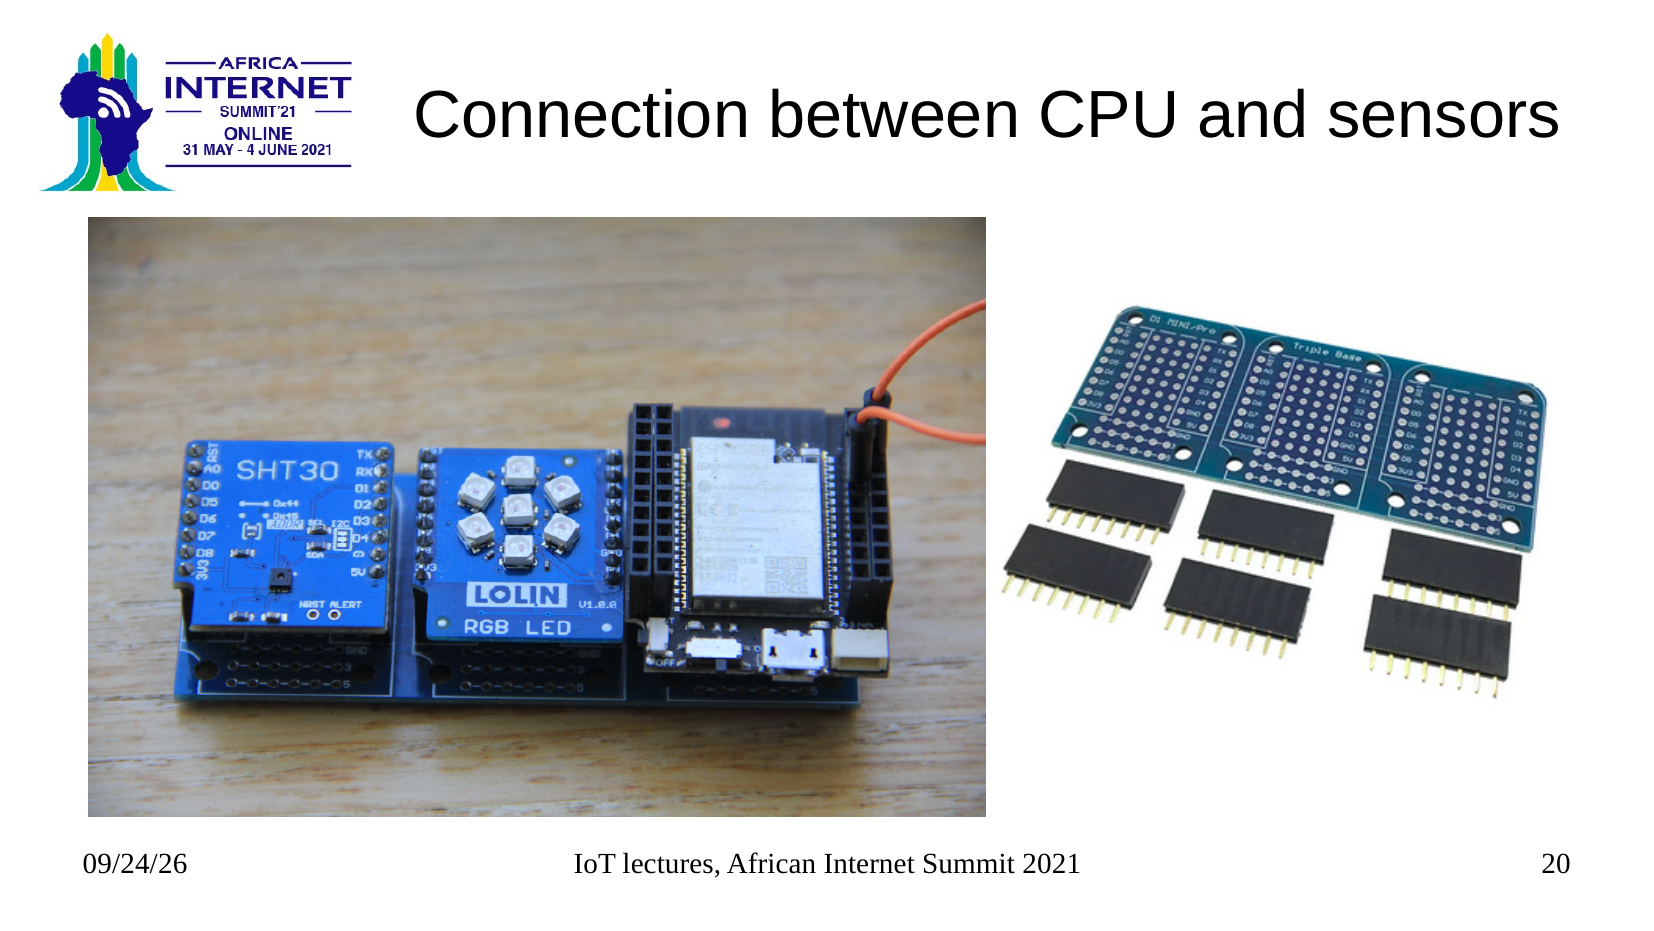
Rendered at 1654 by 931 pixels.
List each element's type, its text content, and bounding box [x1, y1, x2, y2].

picture [9, 11, 384, 207]
picture [88, 217, 1592, 817]
title Connection between CPU and sensors [403, 37, 1571, 193]
